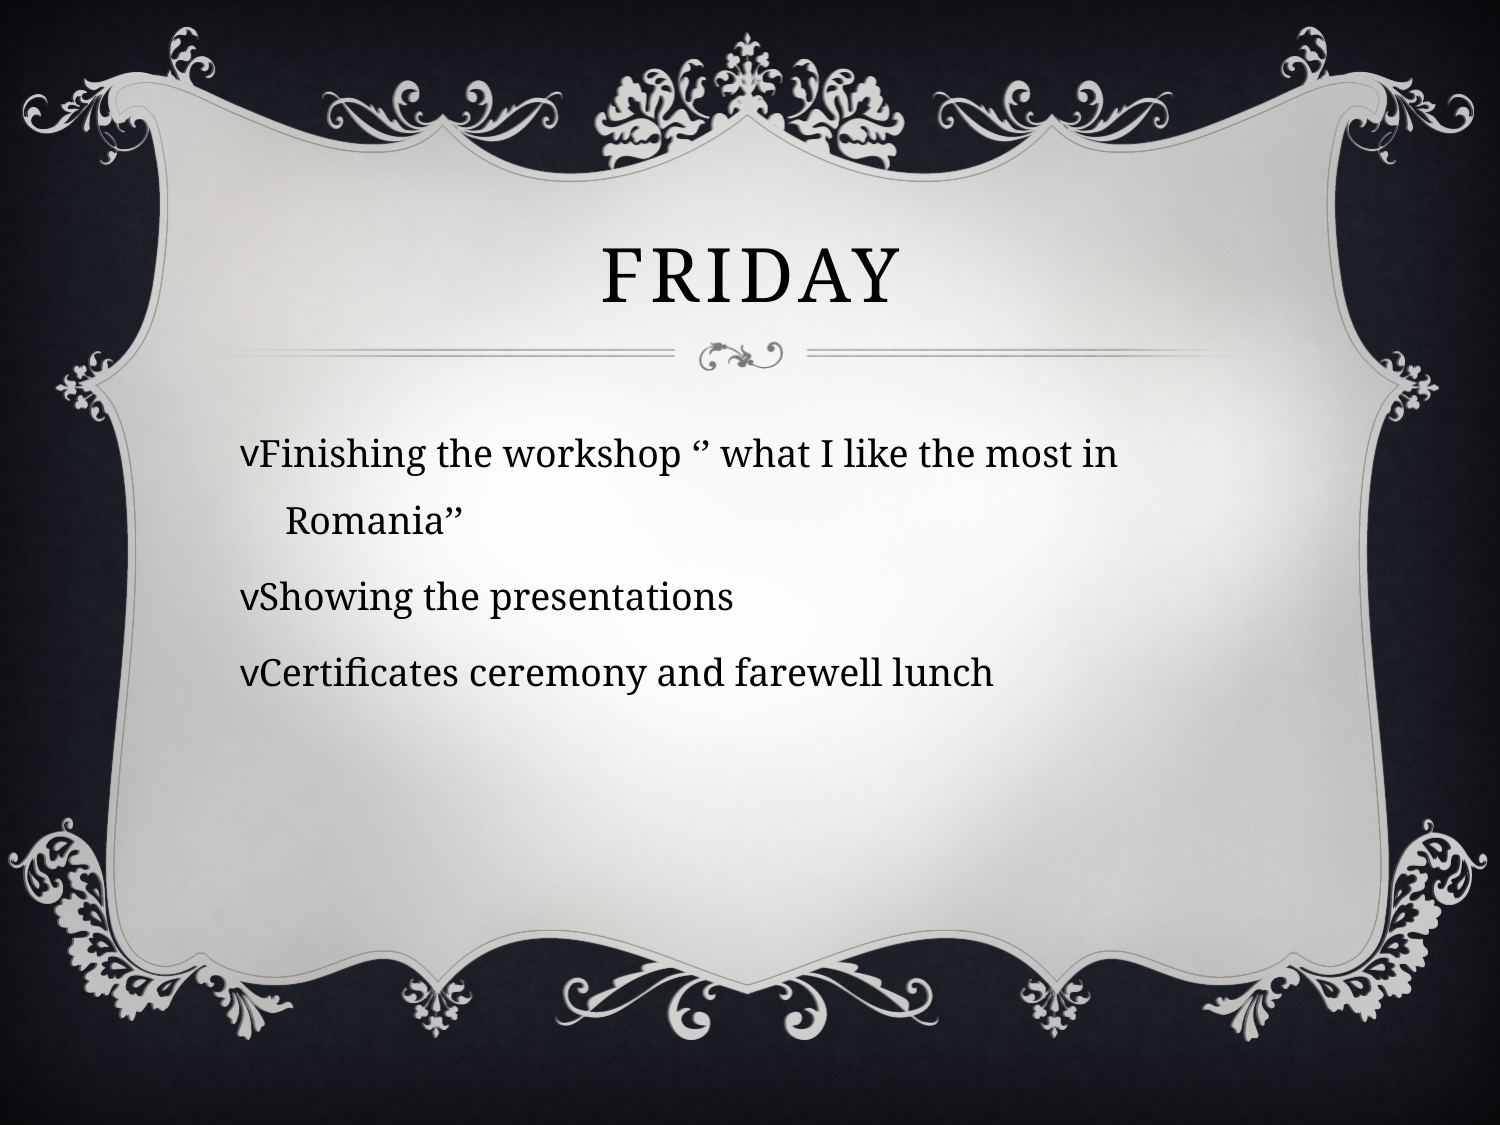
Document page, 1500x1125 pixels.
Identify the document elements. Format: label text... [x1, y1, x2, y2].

list Finishing the workshop ‘’ what I like the most in Romania’’ Showing the presentations Certificates ceremony and farewell lunch [225, 399, 1276, 901]
title Friday [225, 212, 1276, 325]
